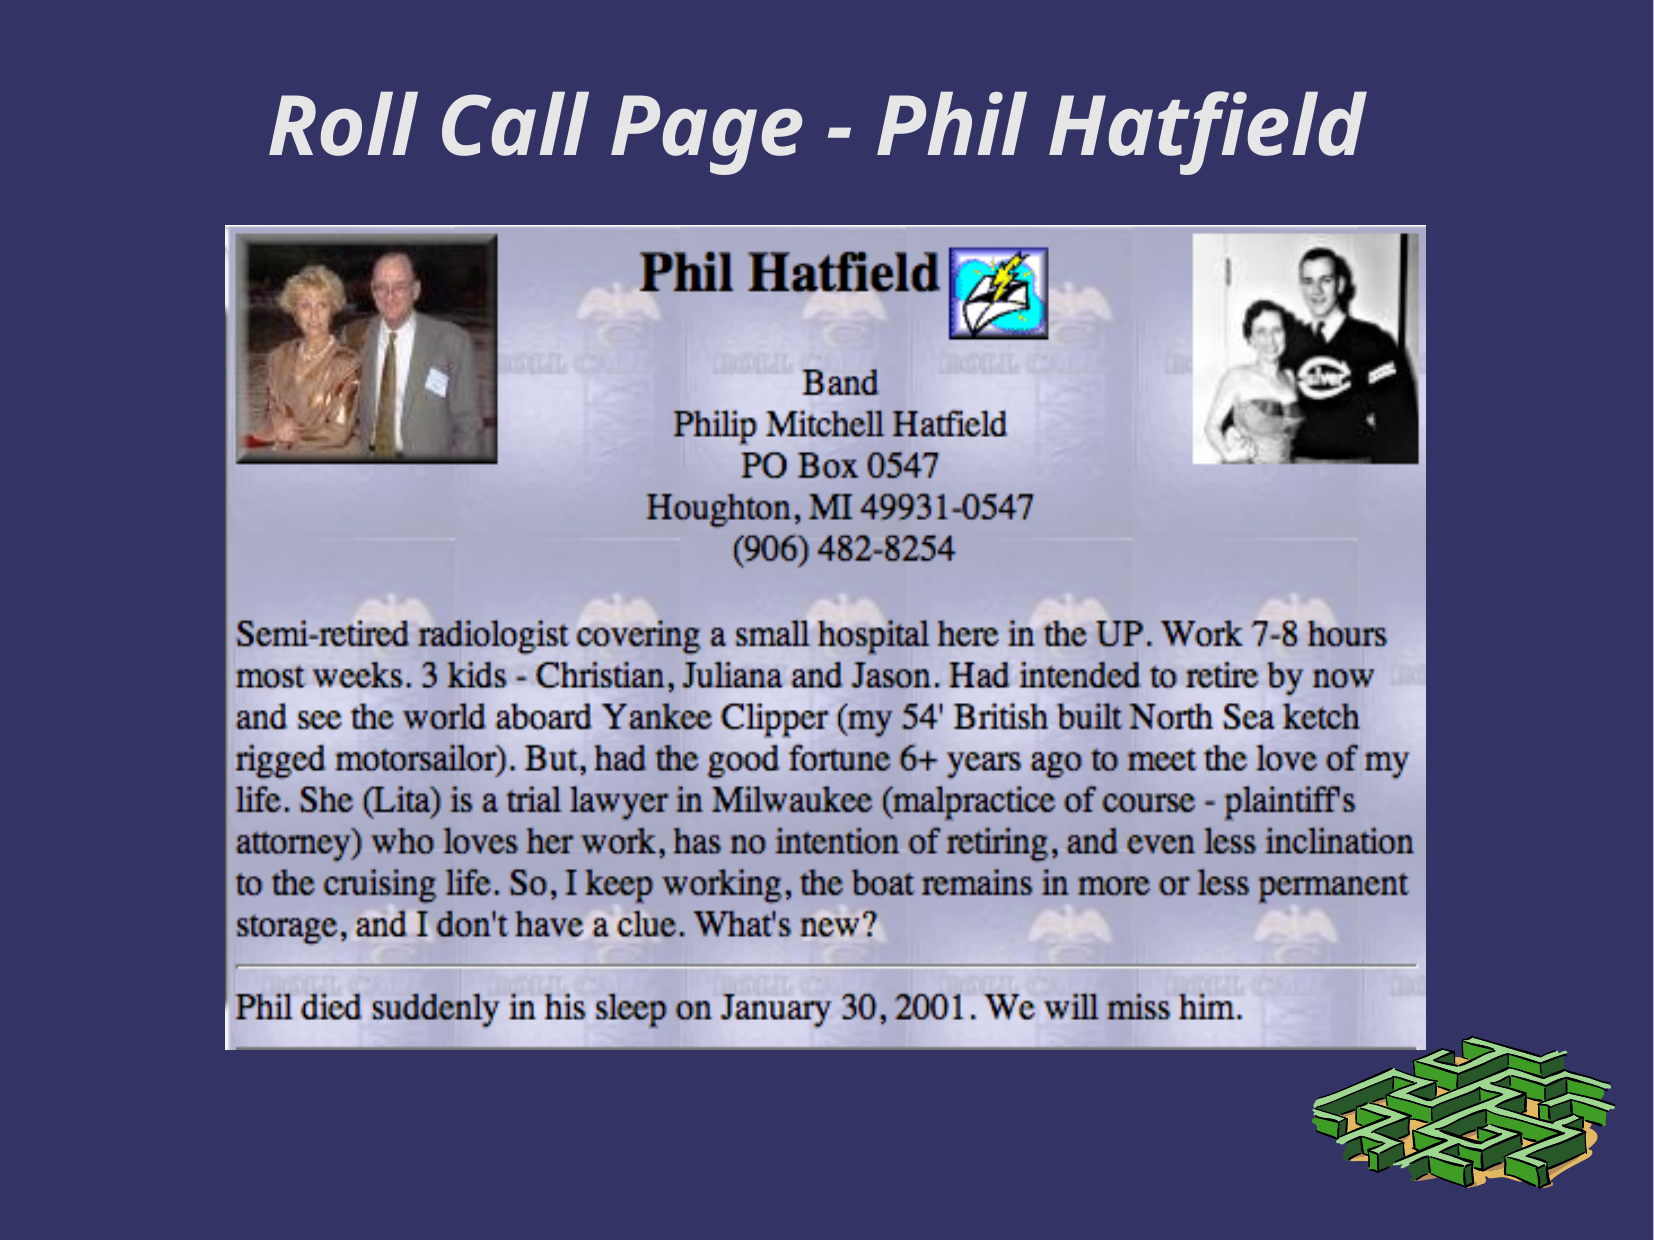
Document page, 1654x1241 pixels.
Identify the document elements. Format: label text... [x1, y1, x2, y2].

picture [225, 227, 1426, 1051]
title Roll Call Page - Phil Hatfield [121, 19, 1534, 227]
